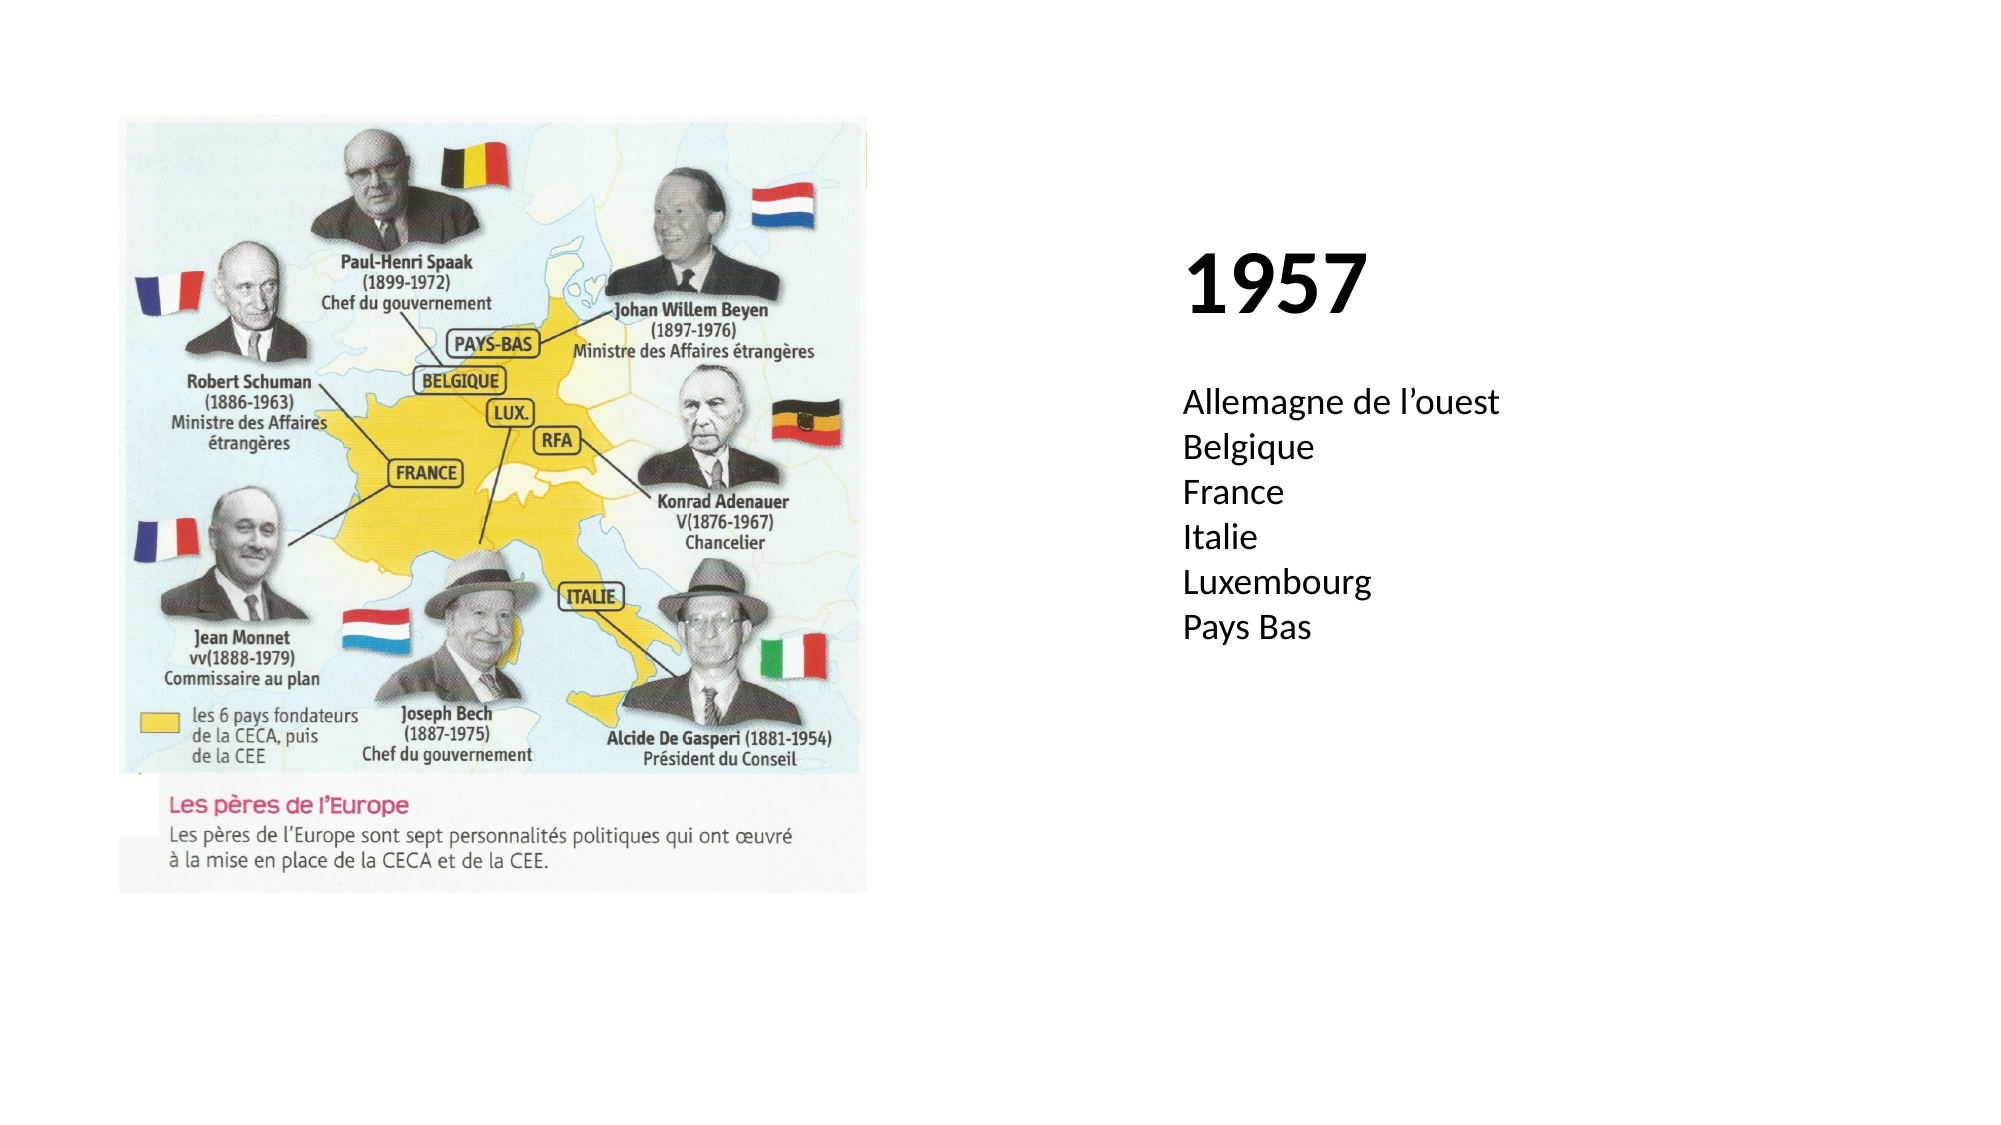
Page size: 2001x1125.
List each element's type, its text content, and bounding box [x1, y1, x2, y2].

text_box 1957 Allemagne de l’ouest Belgique France Italie Luxembourg Pays Bas [1167, 214, 1578, 659]
picture [119, 114, 867, 893]
